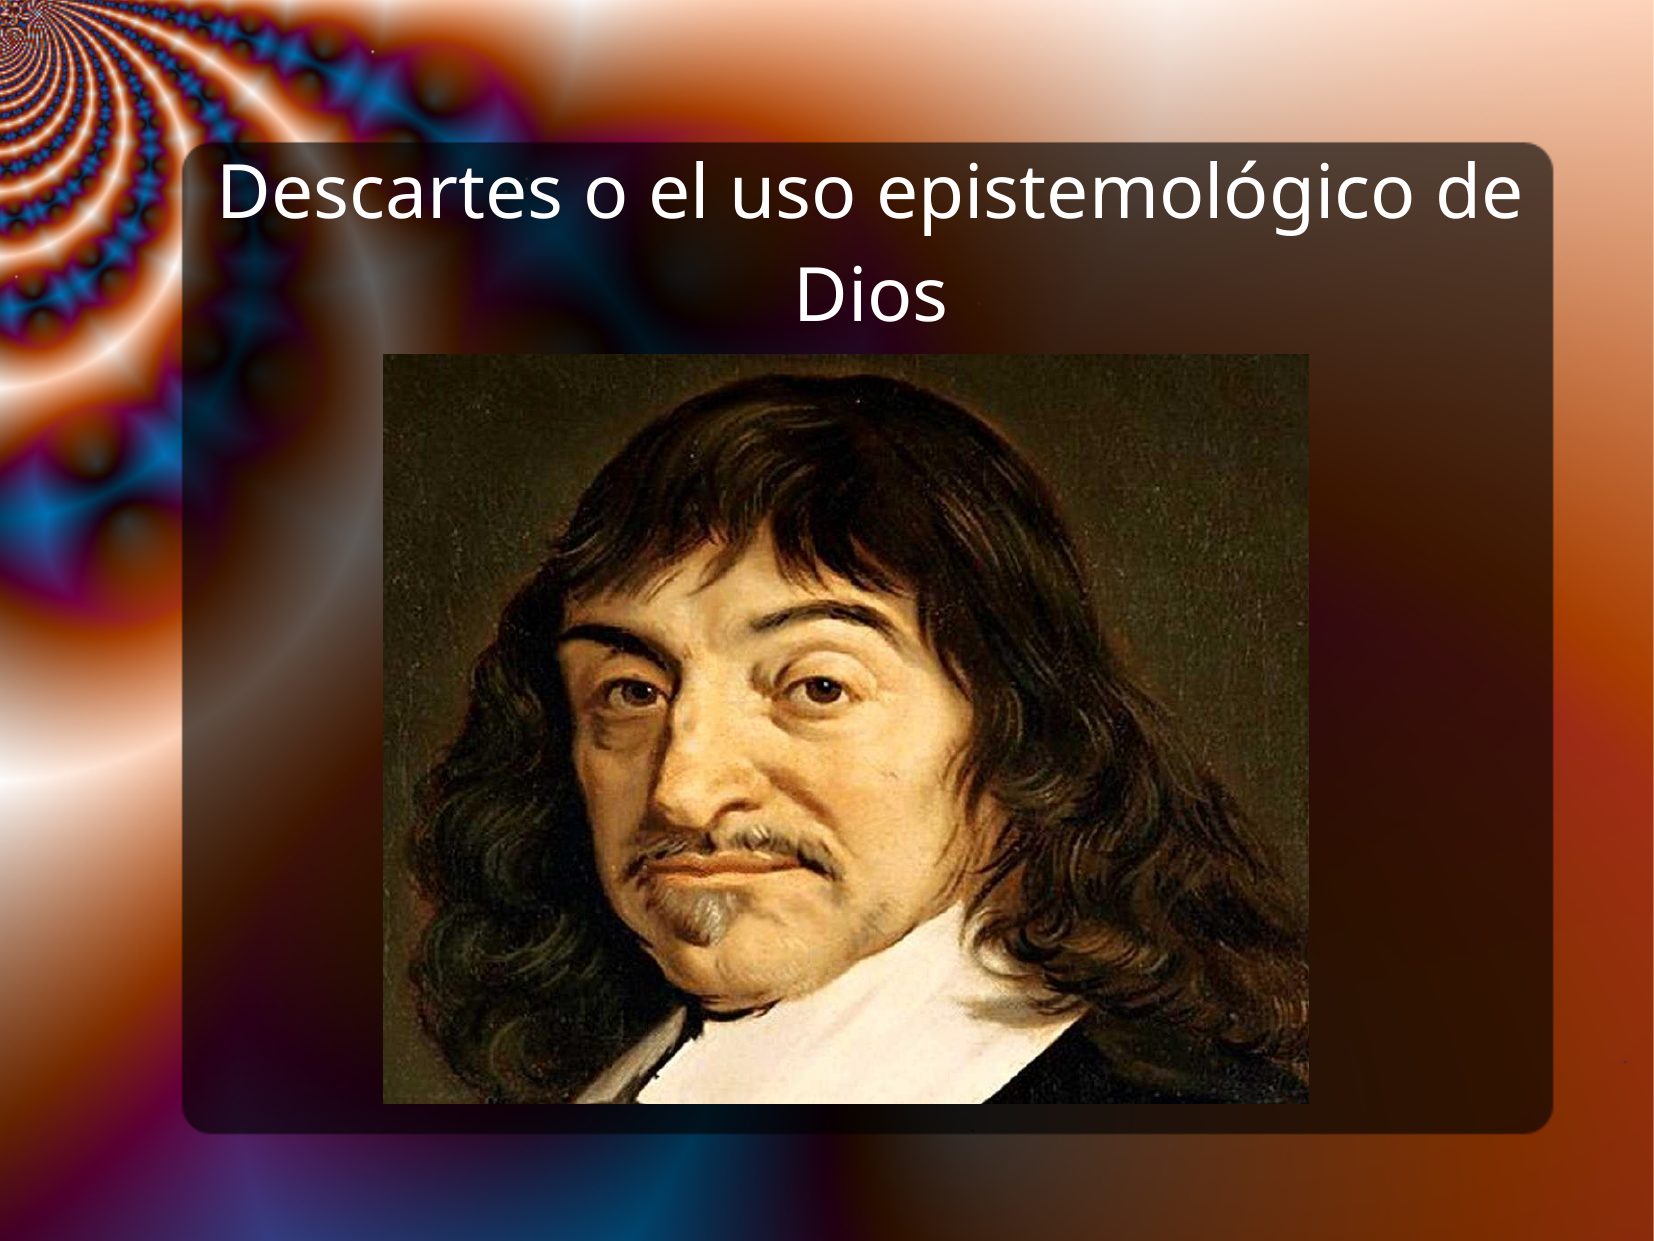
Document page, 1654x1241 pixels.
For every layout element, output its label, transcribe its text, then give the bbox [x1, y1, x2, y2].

title Descartes o el uso epistemológico de Dios [206, 147, 1536, 335]
picture [0, 0, 1654, 1241]
